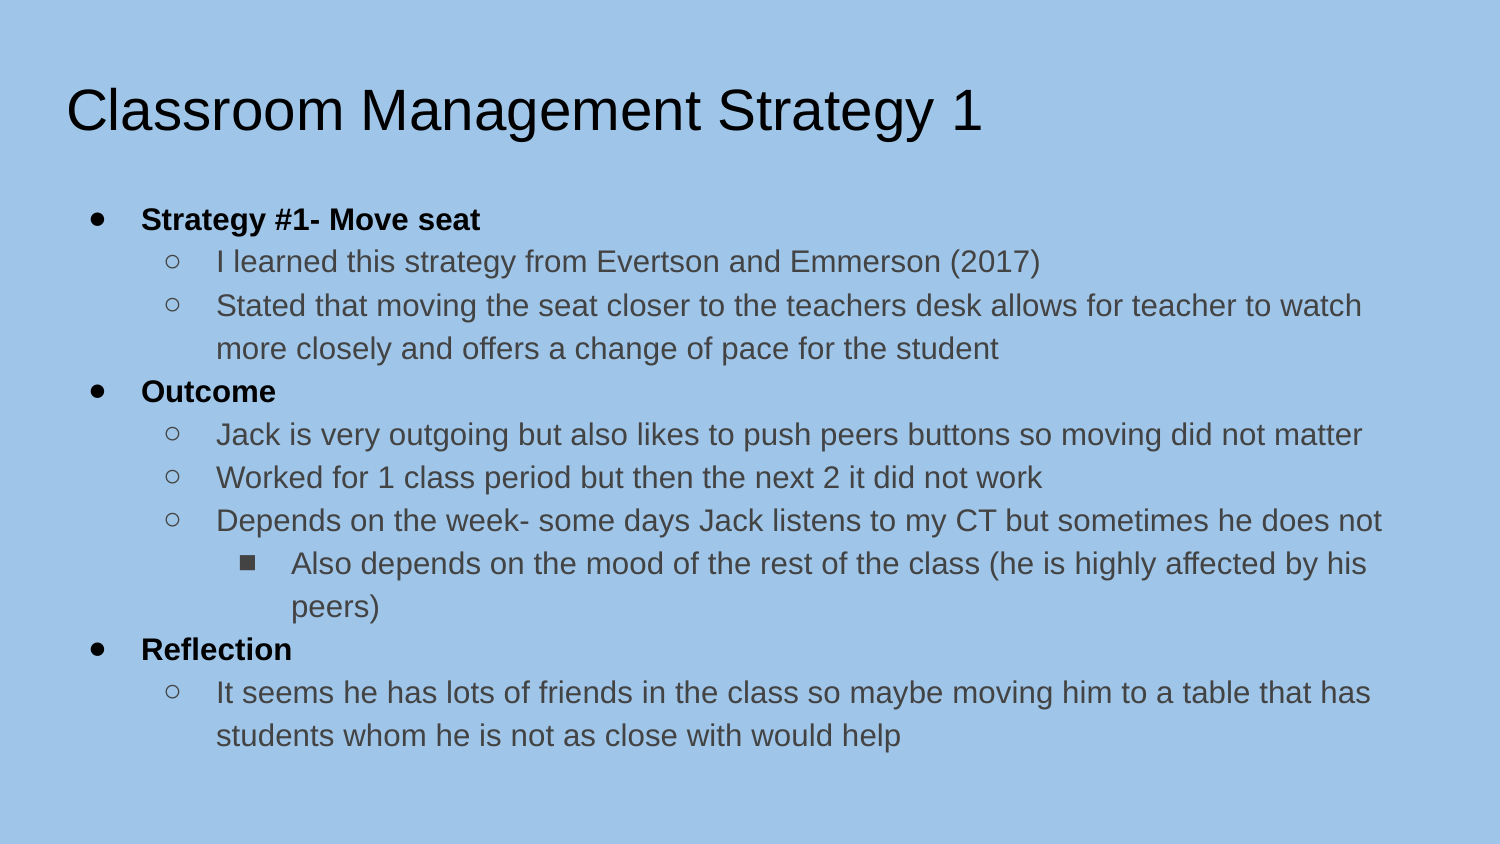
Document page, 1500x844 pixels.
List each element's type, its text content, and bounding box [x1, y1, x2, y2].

list Strategy #1- Move seat I learned this strategy from Evertson and Emmerson (2017) Stated that moving the seat closer to the teachers desk allows for teacher to watch more closely and offers a change of pace for the student Outcome Jack is very outgoing but also likes to push peers buttons so moving did not matter Worked for 1 class period but then the next 2 it did not work Depends on the week- some days Jack listens to my CT but sometimes he does not Also depends on the mood of the rest of the class (he is highly affected by his peers) Reflection It seems he has lots of friends in the class so maybe moving him to a table that has students whom he is not as close with would help [51, 178, 1449, 844]
title Classroom Management Strategy 1 [51, 57, 1449, 152]
